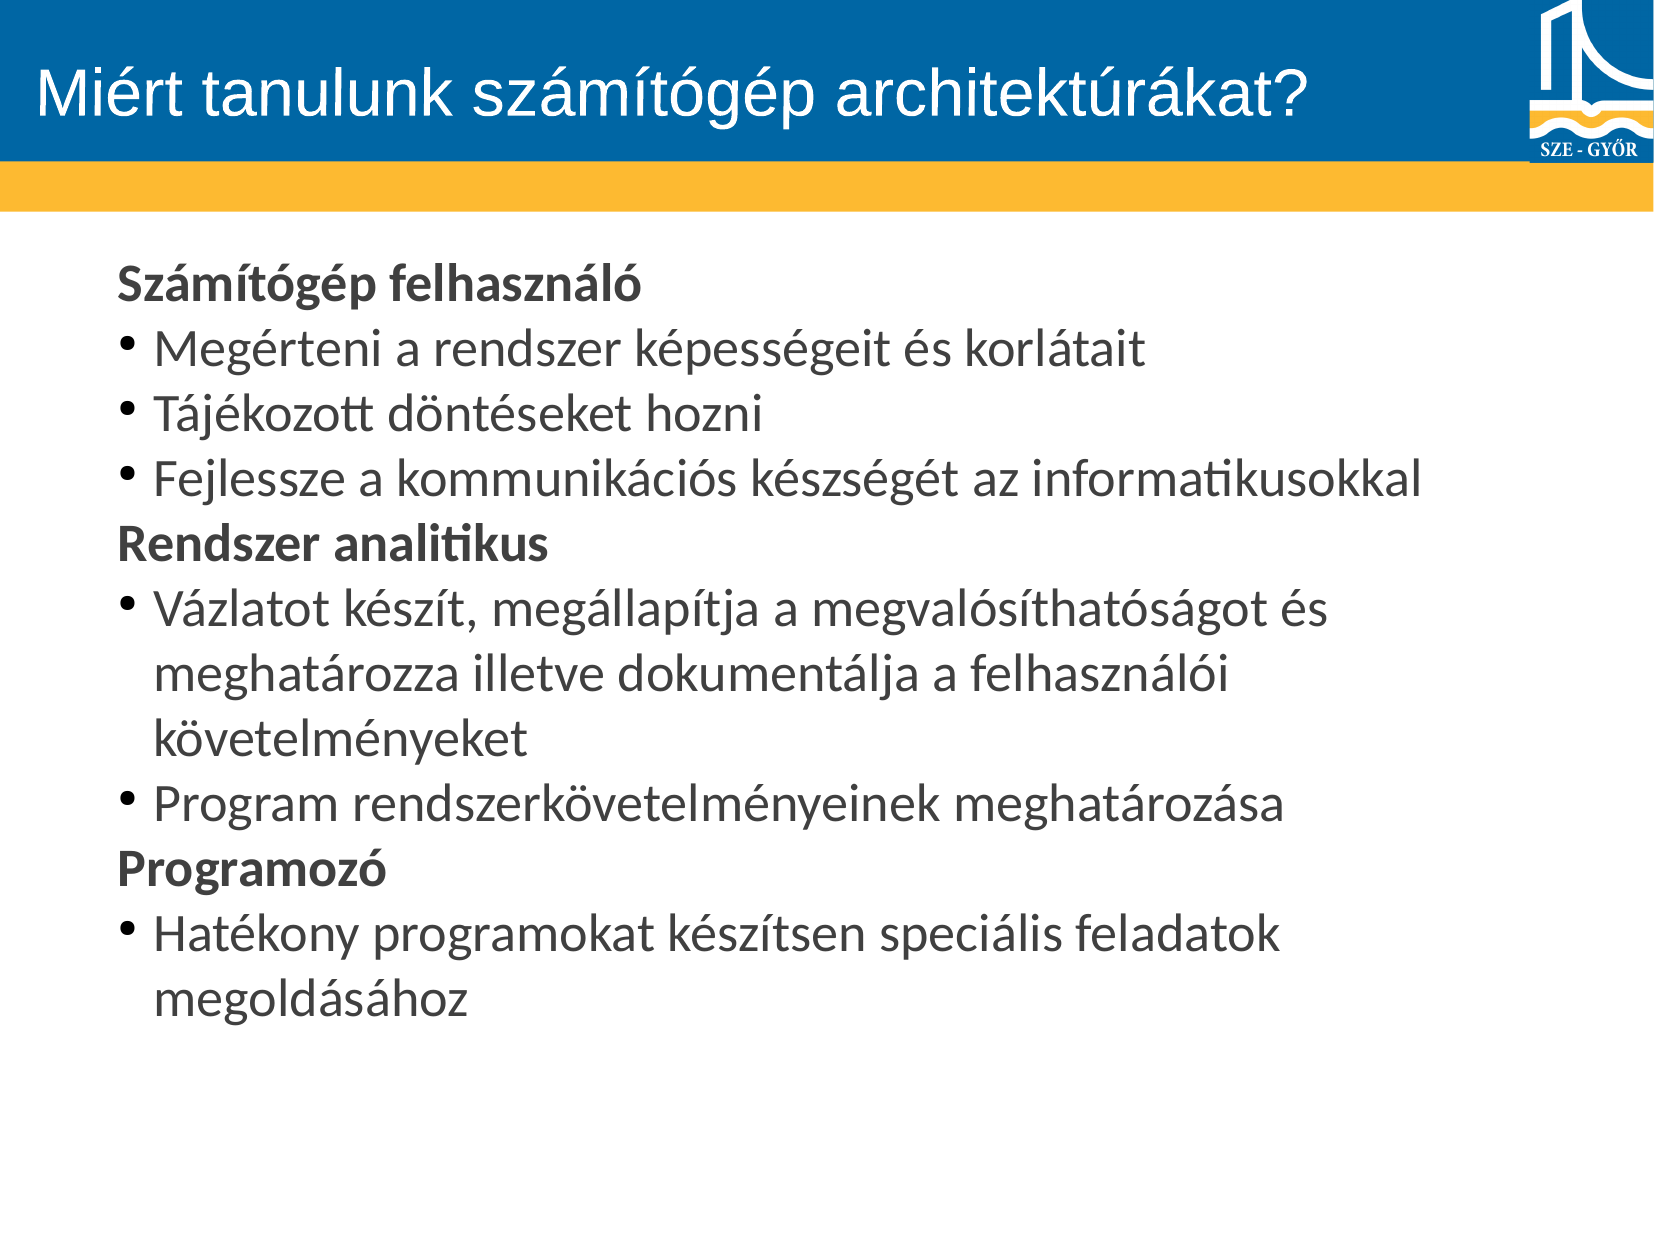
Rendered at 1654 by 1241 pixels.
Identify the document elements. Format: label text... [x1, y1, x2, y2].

text_box Számítógép felhasználó Megérteni a rendszer képességeit és korlátait Tájékozott döntéseket hozni Fejlessze a kommunikációs készségét az informatikusokkal Rendszer analitikus Vázlatot készít, megállapítja a megvalósíthatóságot és meghatározza illetve dokumentálja a felhasználói követelményeket Program rendszerkövetelményeinek meghatározása Programozó Hatékony programokat készítsen speciális feladatok megoldásához [82, 247, 1571, 1198]
picture [1529, 0, 1654, 163]
text_box Miért tanulunk számítógép architektúrákat? [34, 48, 1524, 144]
